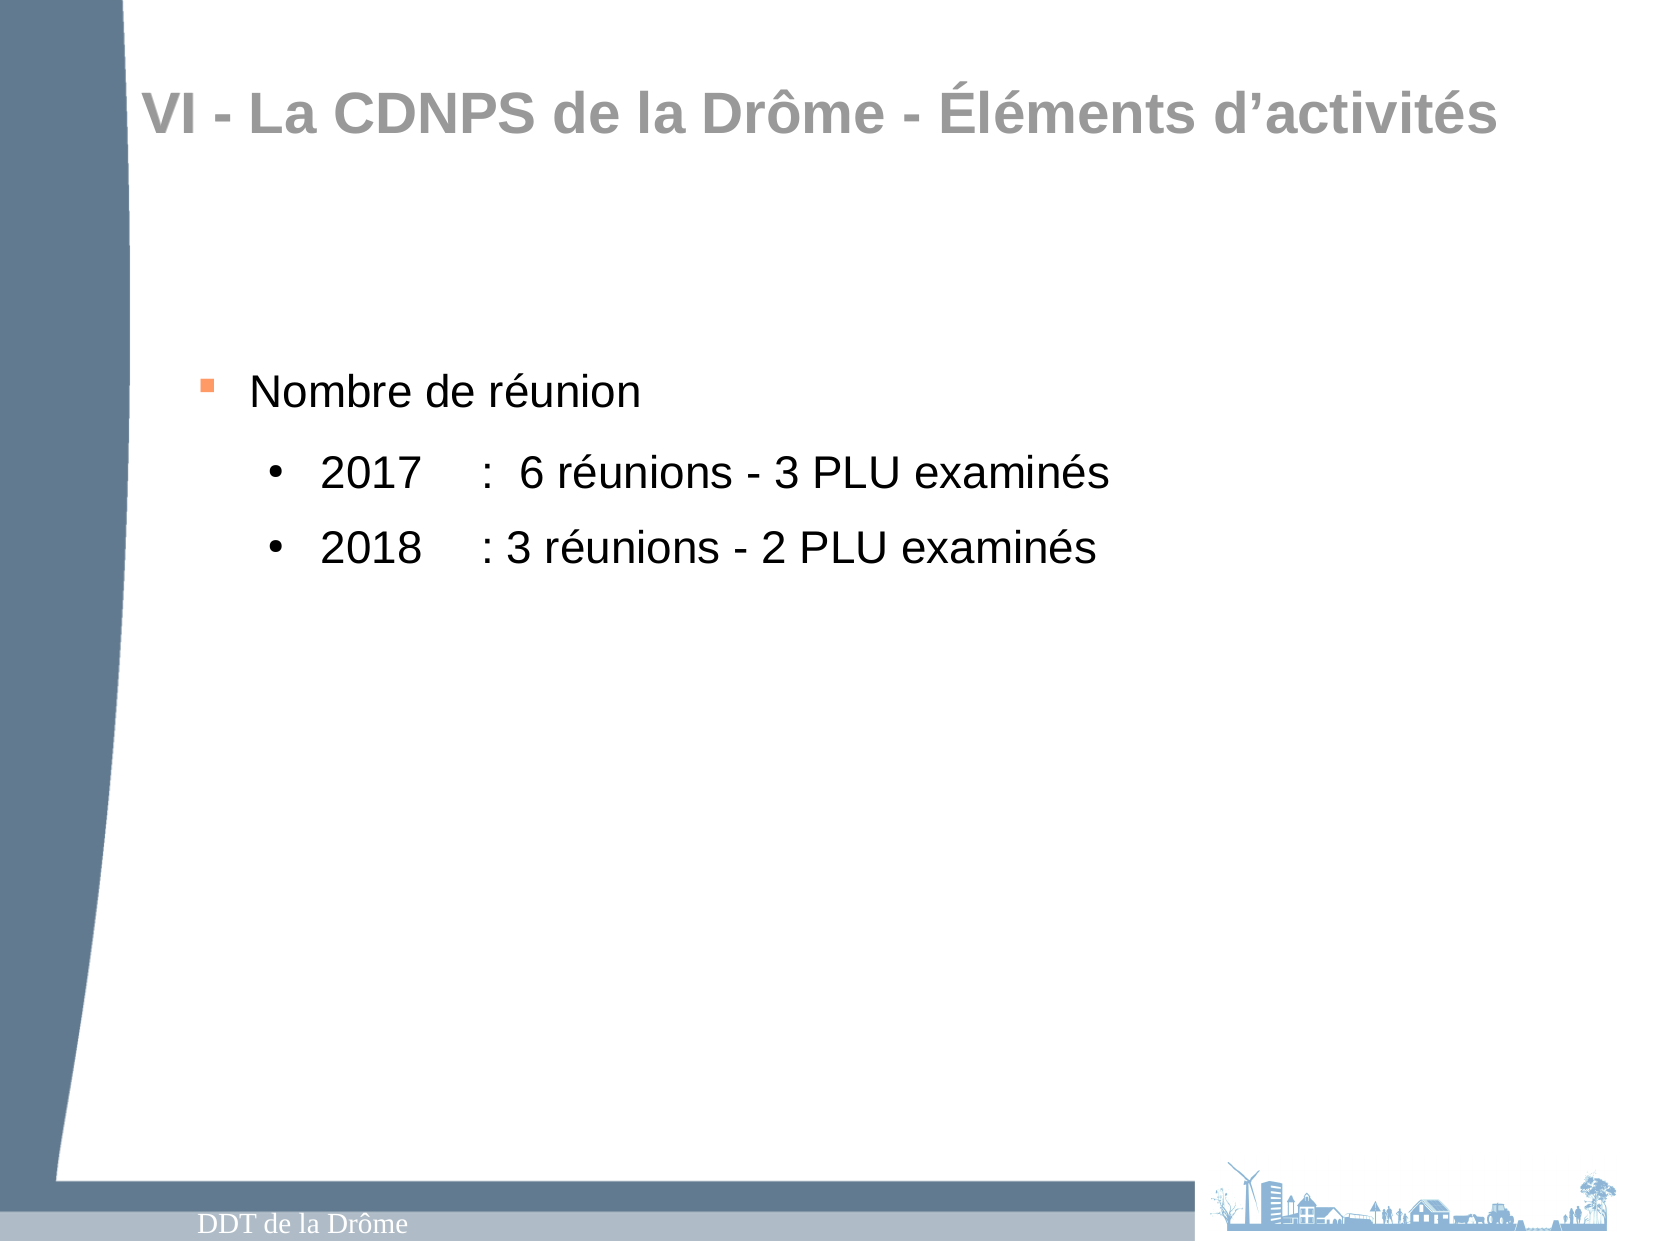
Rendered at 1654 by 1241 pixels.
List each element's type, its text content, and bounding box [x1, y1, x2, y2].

list Nombre de réunion 2017 : 6 réunions - 3 PLU examinés 2018 : 3 réunions - 2 PLU examinés [179, 290, 1509, 1191]
title VI - La CDNPS de la Drôme - Éléments d’activités [141, 44, 1617, 183]
